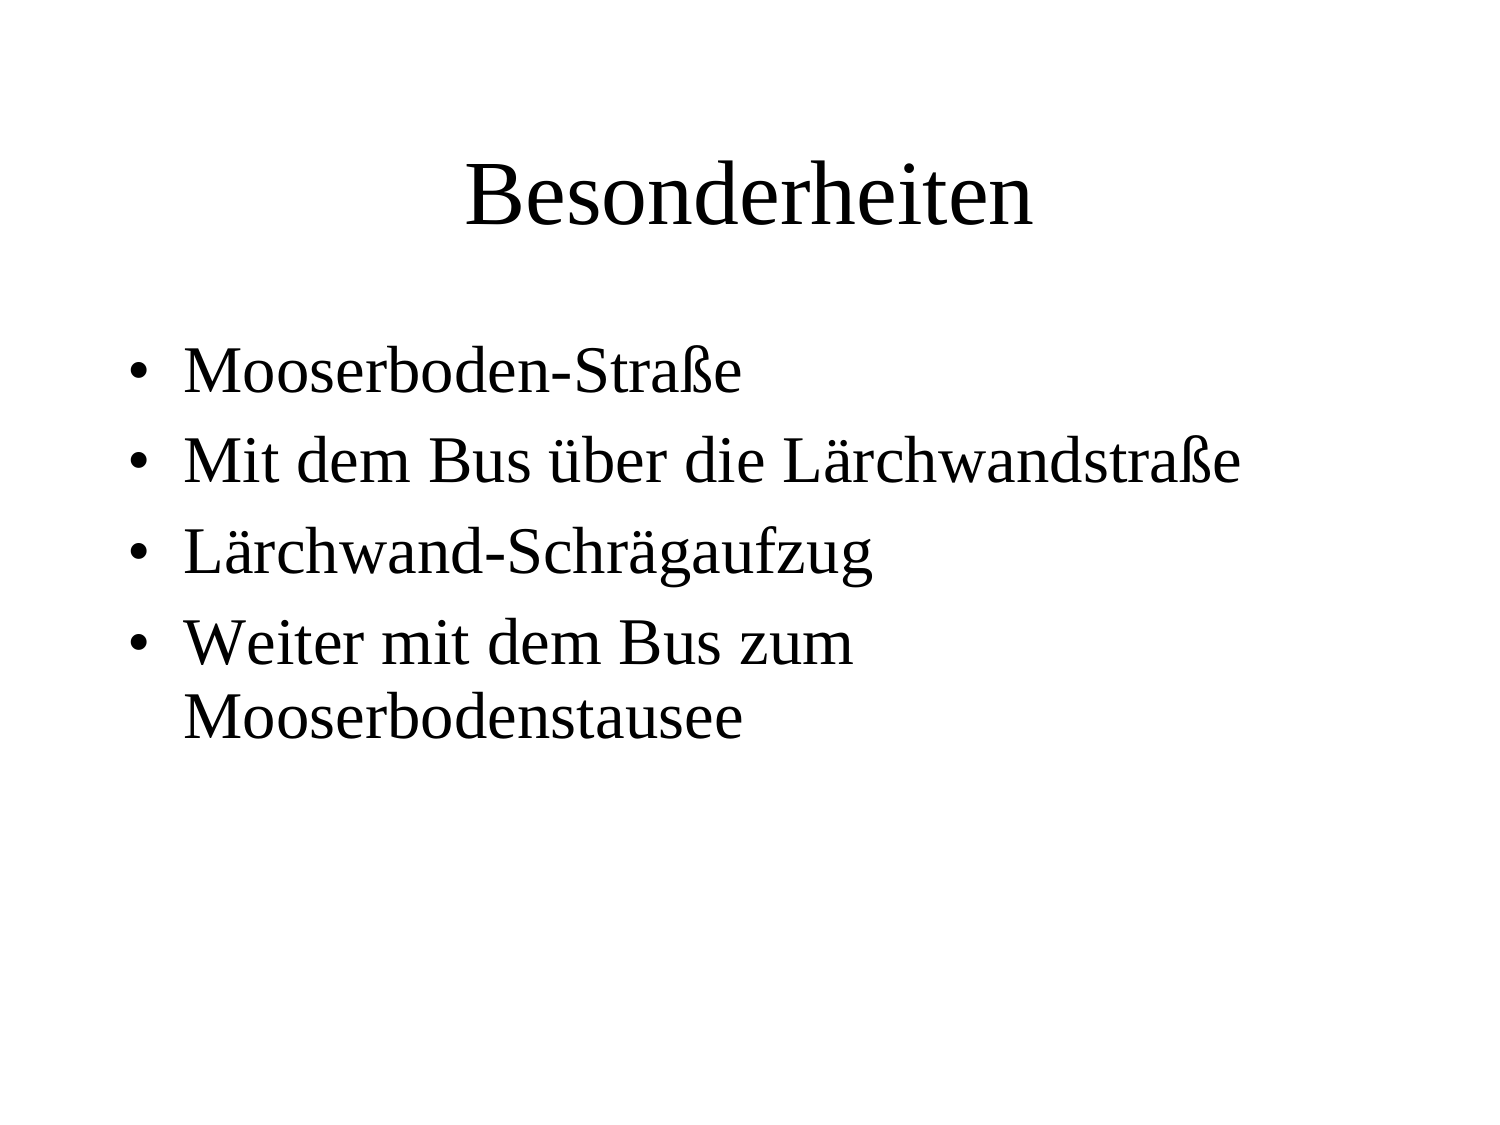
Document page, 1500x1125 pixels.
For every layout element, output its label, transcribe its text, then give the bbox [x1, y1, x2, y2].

list Mooserboden-Straße Mit dem Bus über die Lärchwandstraße Lärchwand-Schrägaufzug Weiter mit dem Bus zum Mooserbodenstausee [112, 324, 1388, 1001]
title Besonderheiten [112, 99, 1388, 288]
